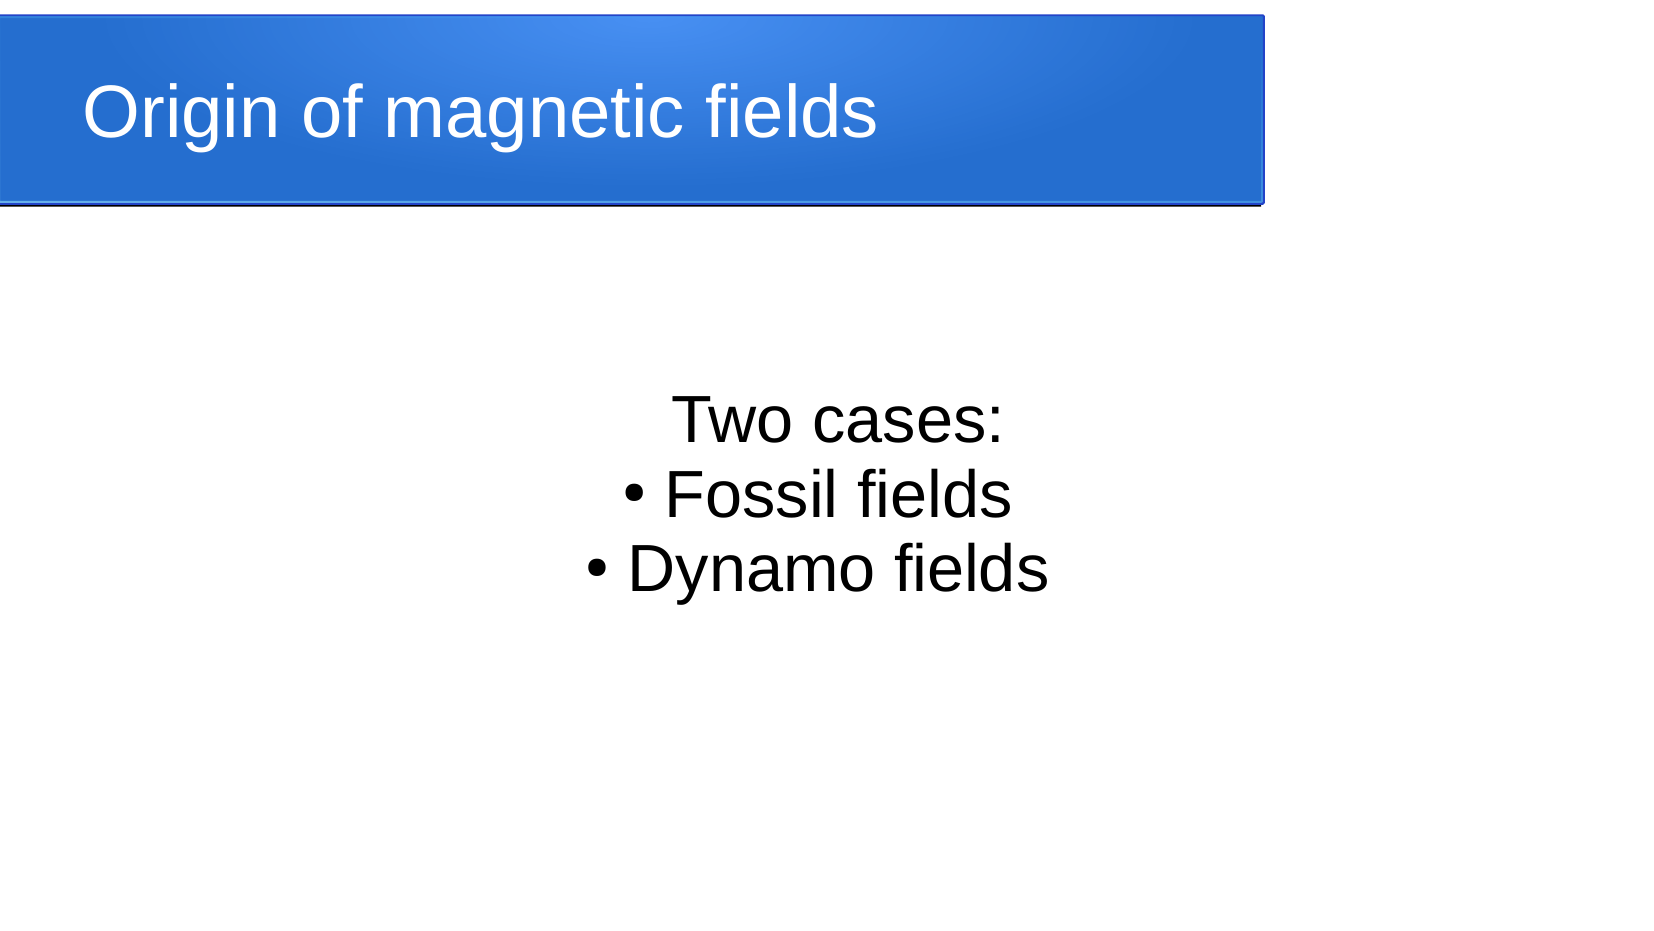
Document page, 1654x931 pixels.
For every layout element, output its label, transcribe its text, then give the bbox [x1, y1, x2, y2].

subtitle Two cases: Fossil fields Dynamo fields [82, 224, 1571, 764]
title Origin of magnetic fields [82, 35, 1235, 189]
